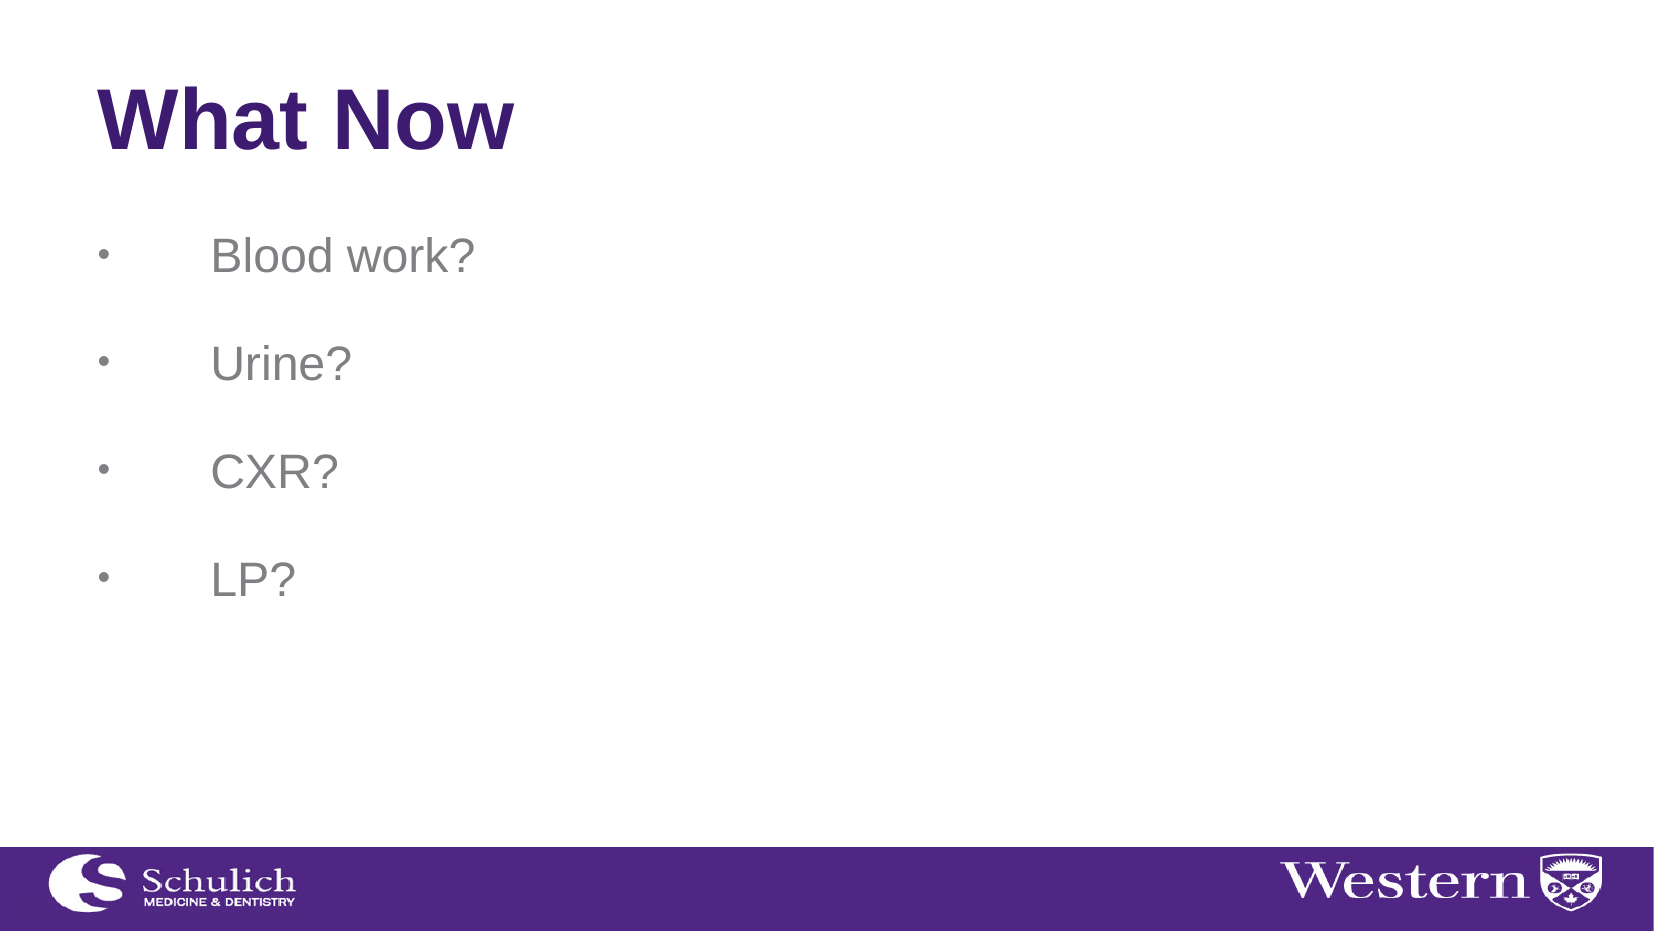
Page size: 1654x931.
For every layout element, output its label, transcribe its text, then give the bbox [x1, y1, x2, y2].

picture [0, 0, 1654, 931]
title What Now [82, 37, 1571, 193]
list Blood work? Urine? CXR? LP? [82, 217, 1571, 831]
